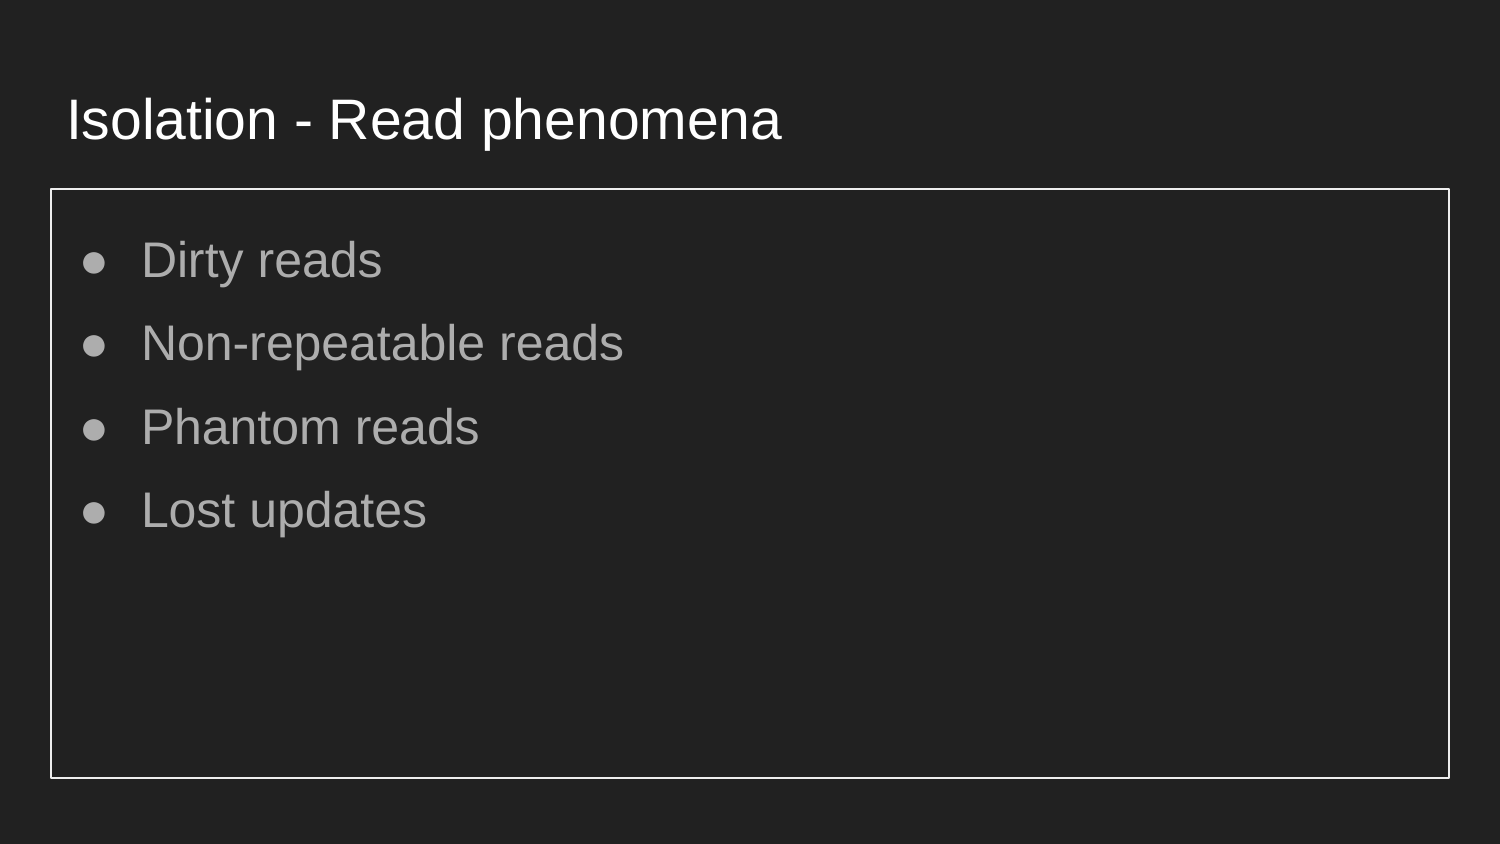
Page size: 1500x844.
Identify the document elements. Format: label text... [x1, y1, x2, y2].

title Isolation - Read phenomena [51, 72, 1449, 167]
list Dirty reads Non-repeatable reads Phantom reads Lost updates [51, 189, 1449, 778]
